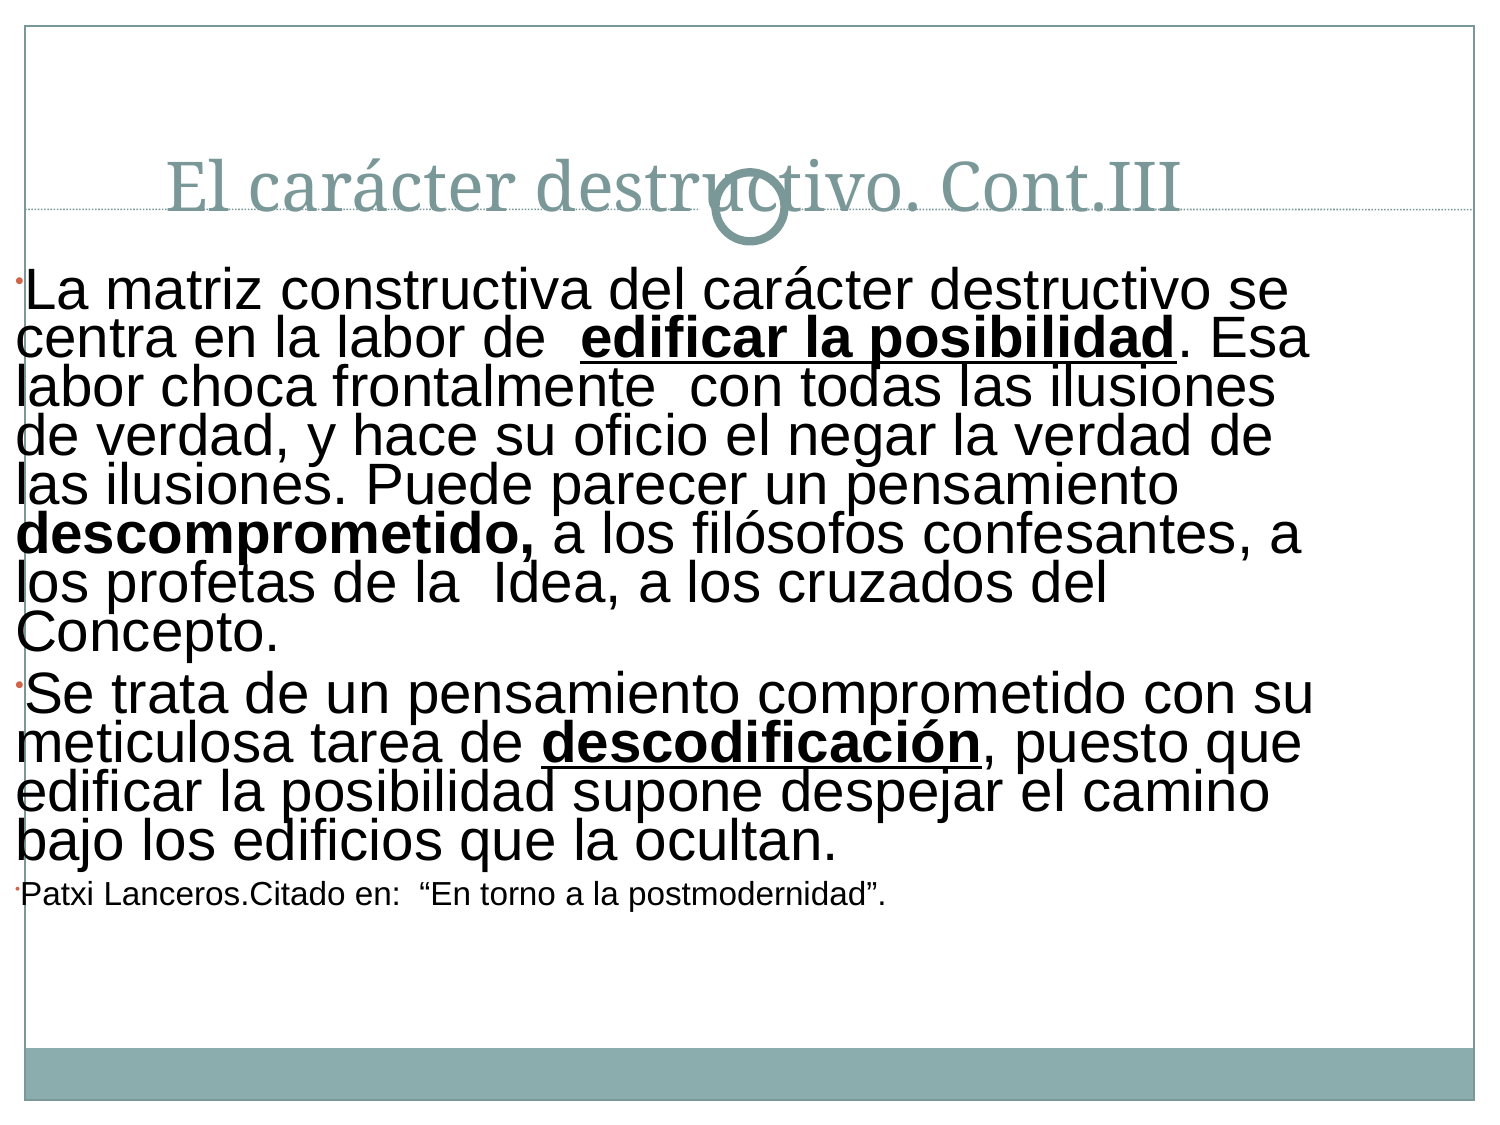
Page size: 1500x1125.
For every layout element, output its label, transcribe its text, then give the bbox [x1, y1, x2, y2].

title El carácter destructivo. Cont.III [0, 45, 1351, 233]
list La matriz constructiva del carácter destructivo se centra en la labor de edificar la posibilidad. Esa labor choca frontalmente con todas las ilusiones de verdad, y hace su oficio el negar la verdad de las ilusiones. Puede parecer un pensamiento descomprometido, a los filósofos confesantes, a los profetas de la Idea, a los cruzados del Concepto. Se trata de un pensamiento comprometido con su meticulosa tarea de descodificación, puesto que edificar la posibilidad supone despejar el camino bajo los edificios que la ocultan. Patxi Lanceros.Citado en: “En torno a la postmodernidad”. [0, 262, 1351, 1005]
